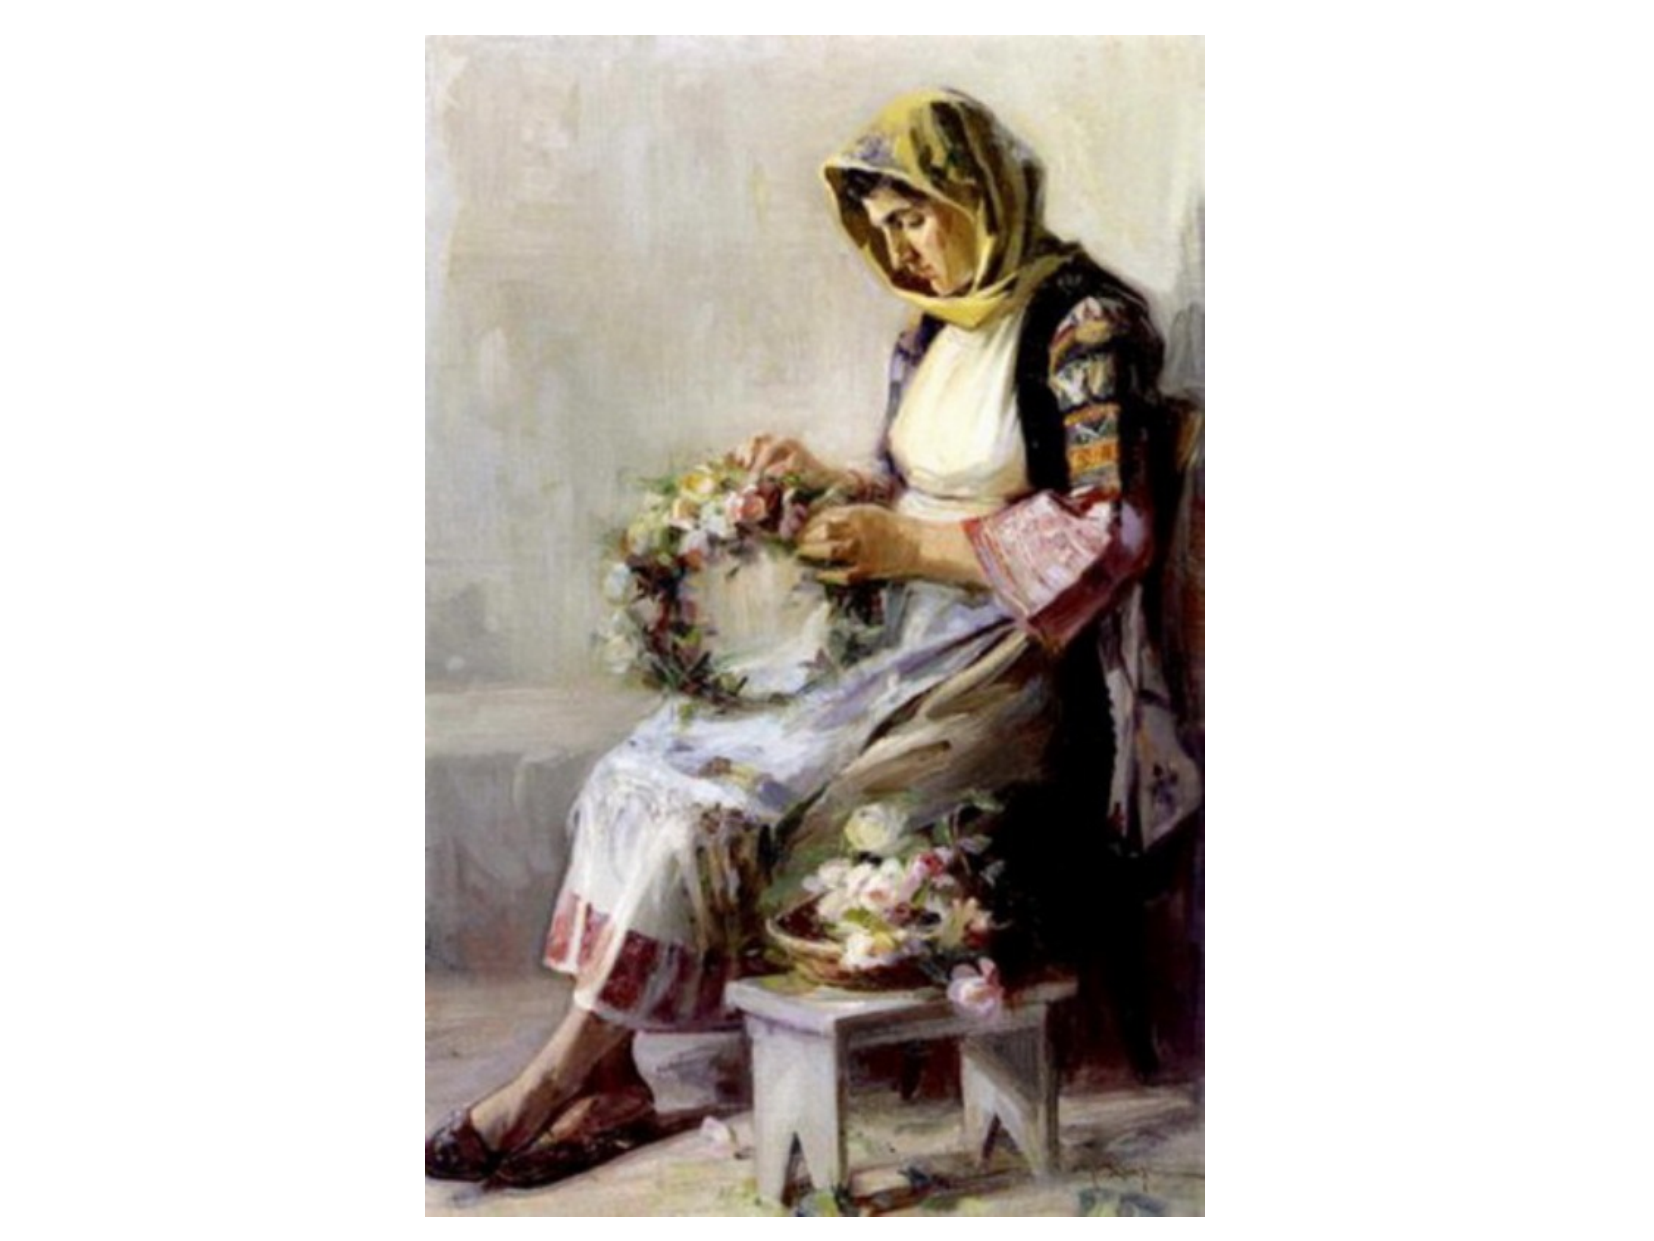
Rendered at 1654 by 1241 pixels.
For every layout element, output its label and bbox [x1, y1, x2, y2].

picture [425, 35, 1205, 1217]
